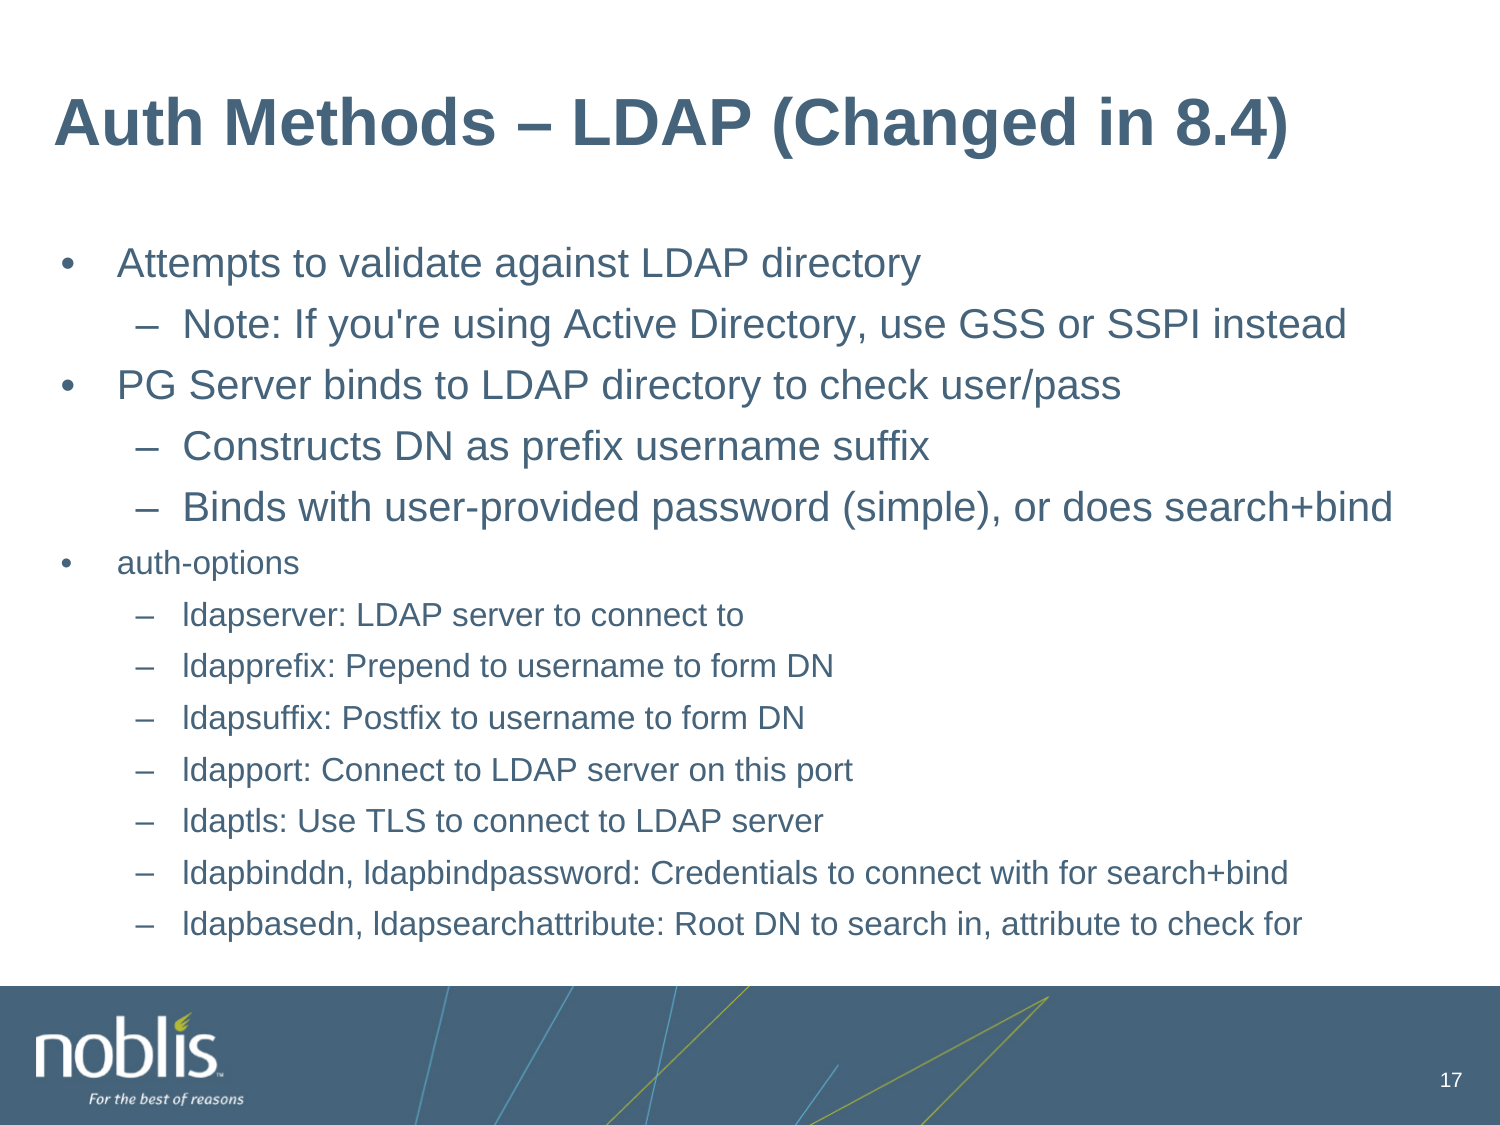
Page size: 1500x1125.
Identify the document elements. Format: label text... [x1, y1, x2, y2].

list Attempts to validate against LDAP directory Note: If you're using Active Directory, use GSS or SSPI instead PG Server binds to LDAP directory to check user/pass Constructs DN as prefix username suffix Binds with user-provided password (simple), or does search+bind auth-options ldapserver: LDAP server to connect to ldapprefix: Prepend to username to form DN ldapsuffix: Postfix to username to form DN ldapport: Connect to LDAP server on this port ldaptls: Use TLS to connect to LDAP server ldapbinddn, ldapbindpassword: Credentials to connect with for search+bind ldapbasedn, ldapsearchattribute: Root DN to search in, attribute to check for [60, 239, 1437, 968]
picture [0, 986, 1500, 1125]
title Auth Methods – LDAP (Changed in 8.4) [53, 38, 1438, 211]
